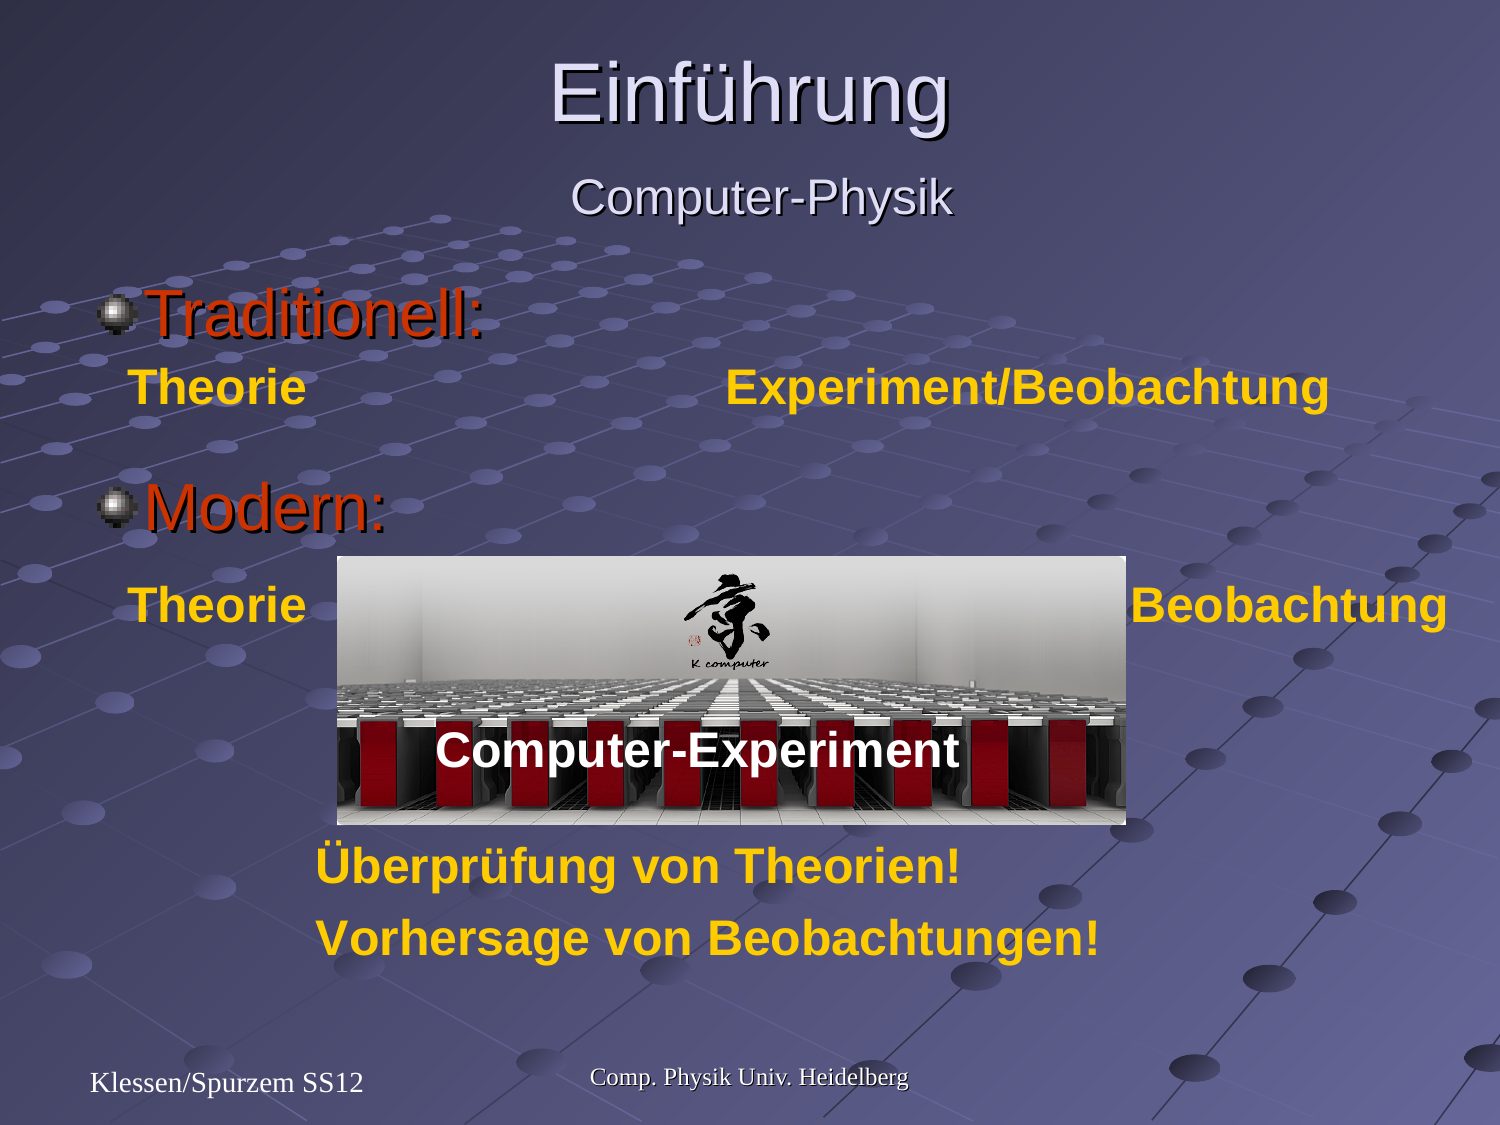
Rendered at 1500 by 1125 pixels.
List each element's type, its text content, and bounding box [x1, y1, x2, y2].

list Traditionell: Modern: [75, 262, 1426, 1007]
text_box Überprüfung von Theorien! Vorhersage von Beobachtungen! [301, 825, 1117, 974]
text_box Theorie Experiment/Beobachtung Theorie Beobachtung Computer-Experiment [112, 347, 1500, 785]
title Einführung Computer-Physik [75, 31, 1426, 247]
